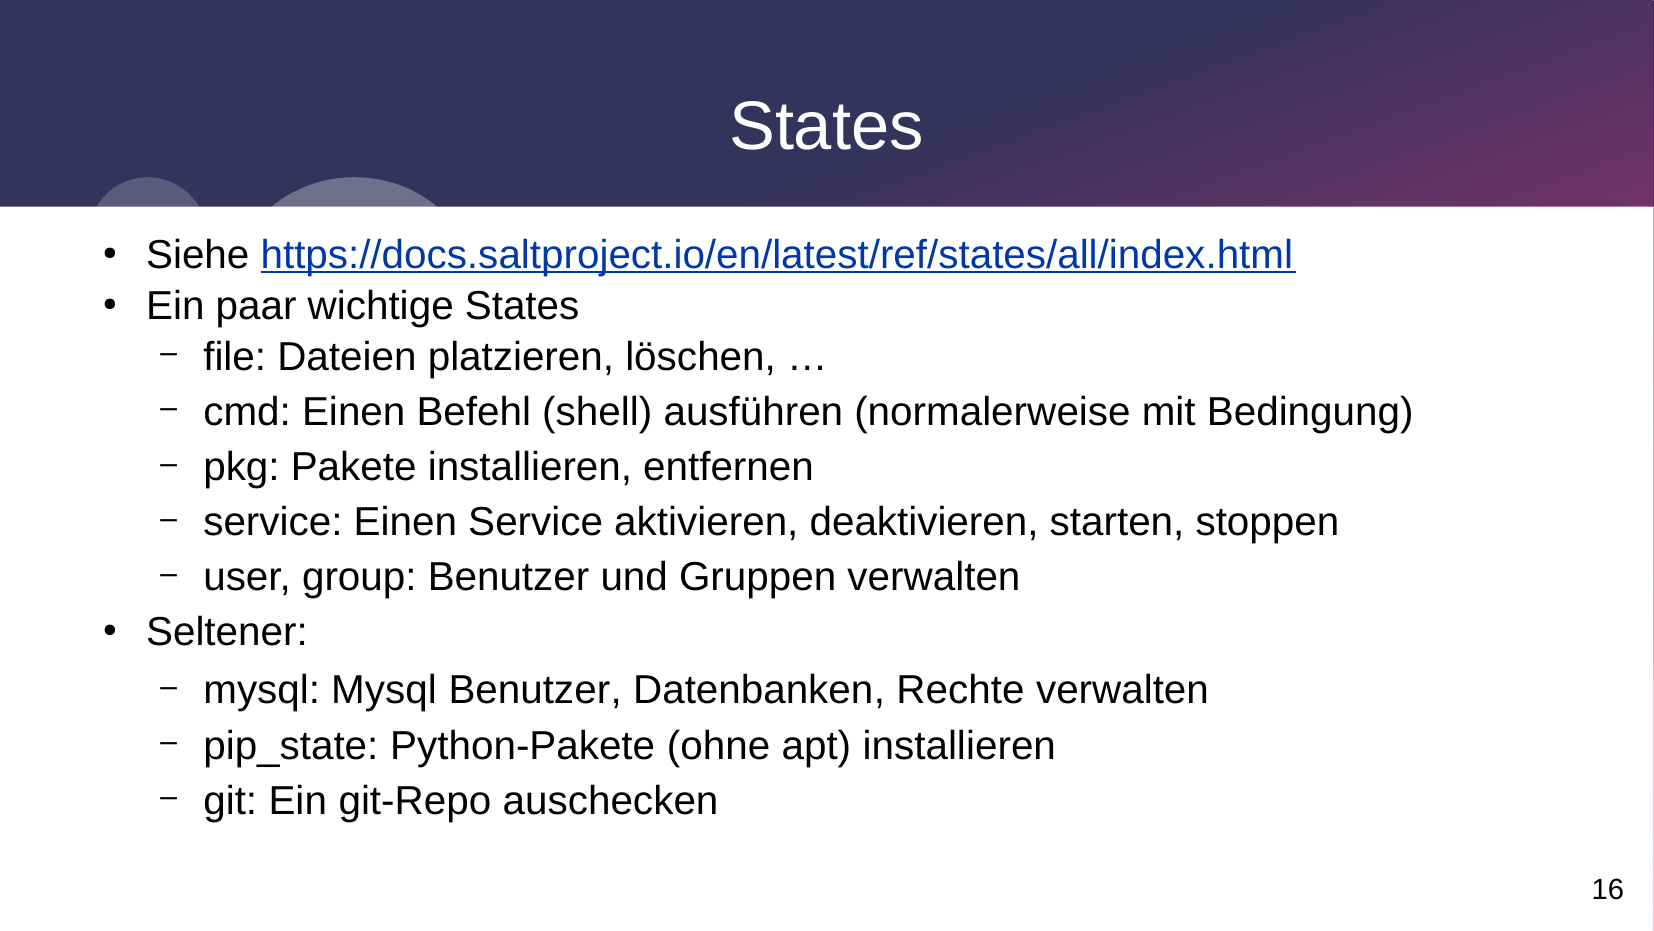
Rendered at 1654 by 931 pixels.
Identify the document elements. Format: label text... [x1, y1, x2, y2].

title States [88, 44, 1565, 207]
list Siehe https://docs.saltproject.io/en/latest/ref/states/all/index.html Ein paar wichtige States file: Dateien platzieren, löschen, … cmd: Einen Befehl (shell) ausführen (normalerweise mit Bedingung) pkg: Pakete installieren, entfernen service: Einen Service aktivieren, deaktivieren, starten, stoppen user, group: Benutzer und Gruppen verwalten Seltener: mysql: Mysql Benutzer, Datenbanken, Rechte verwalten pip_state: Python-Pakete (ohne apt) installieren git: Ein git-Repo auschecken [88, 236, 1565, 827]
